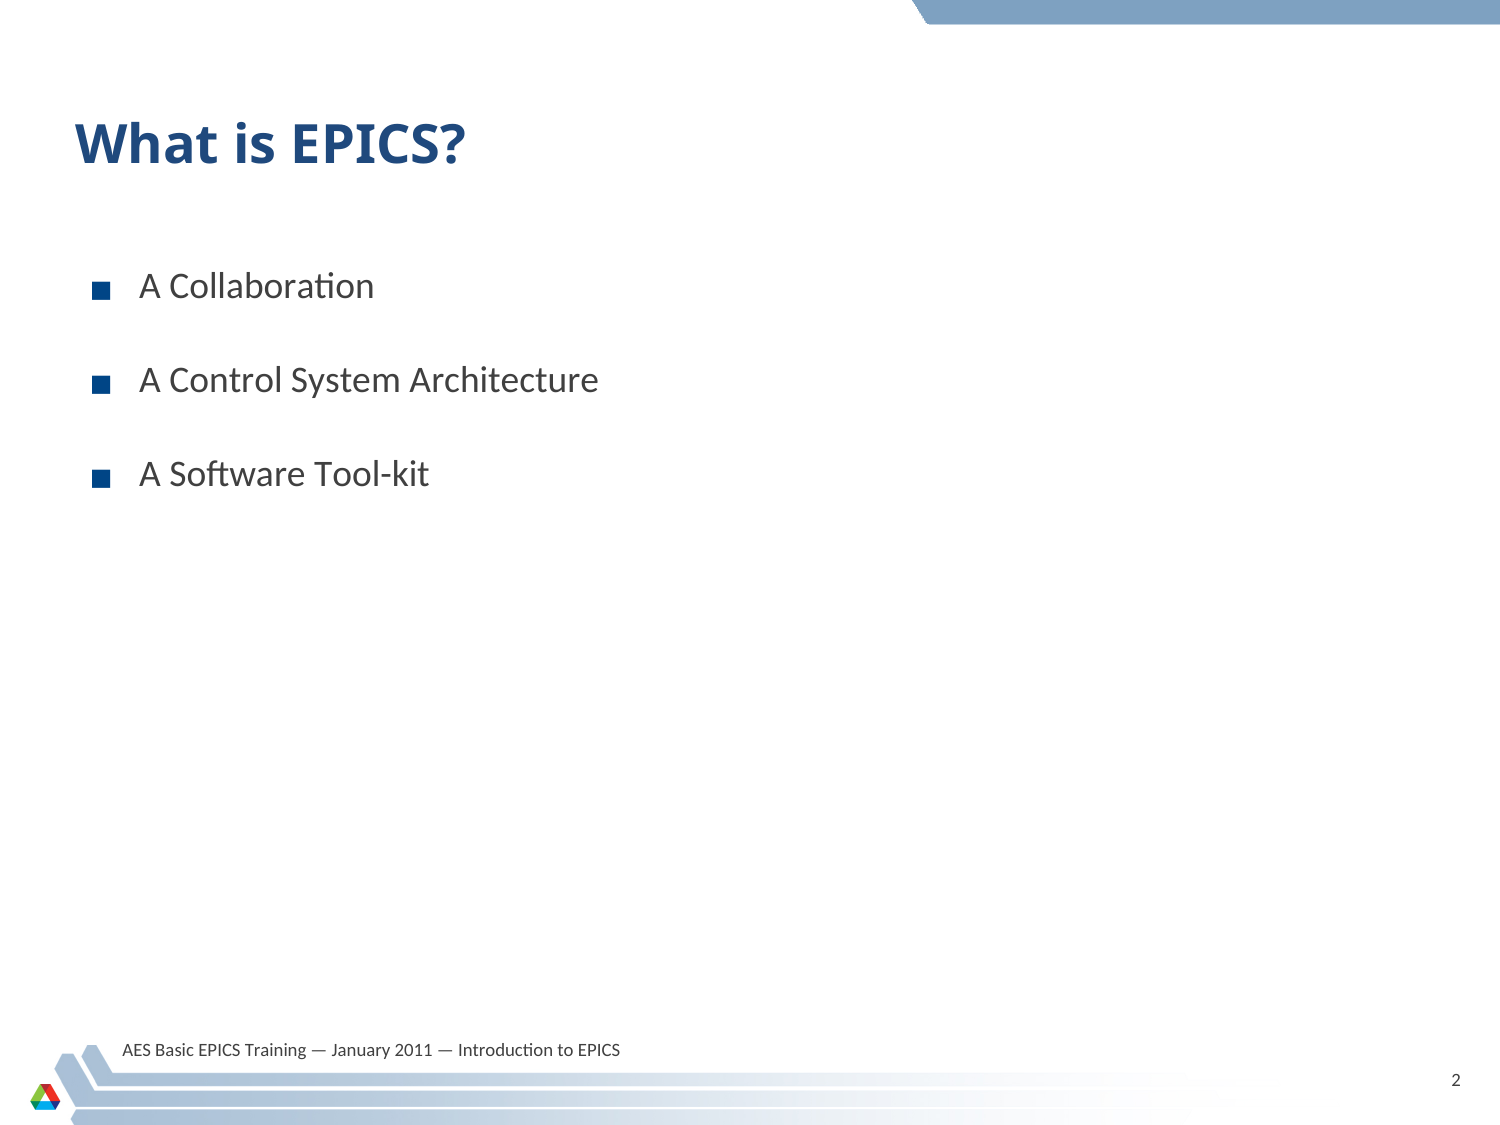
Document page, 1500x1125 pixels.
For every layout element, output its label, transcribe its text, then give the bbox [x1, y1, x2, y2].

list A Collaboration A Control System Architecture A Software Tool-kit [75, 262, 1426, 1006]
picture [0, 0, 1500, 26]
title What is EPICS? [75, 111, 1426, 175]
picture [0, 1037, 1500, 1125]
